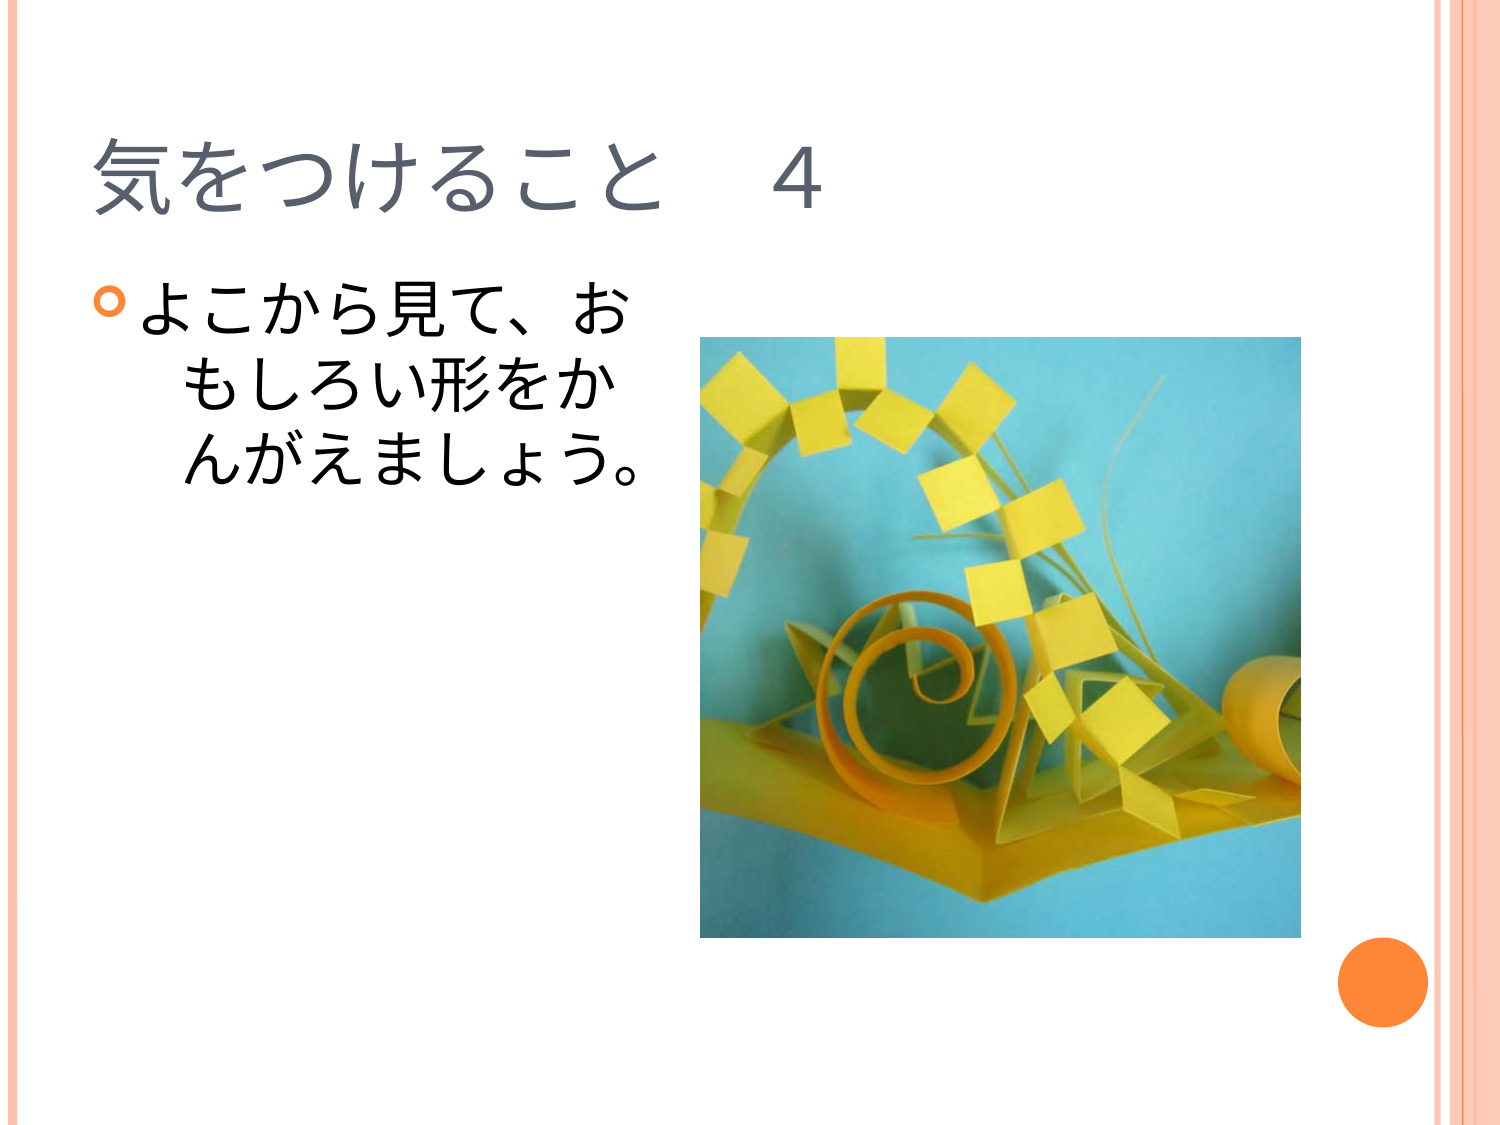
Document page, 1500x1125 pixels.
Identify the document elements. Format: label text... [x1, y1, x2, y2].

picture [700, 337, 1301, 938]
title 気をつけること ４ [75, 45, 1300, 233]
list よこから見て、おもしろい形をかんがえましょう。 [75, 262, 676, 1013]
